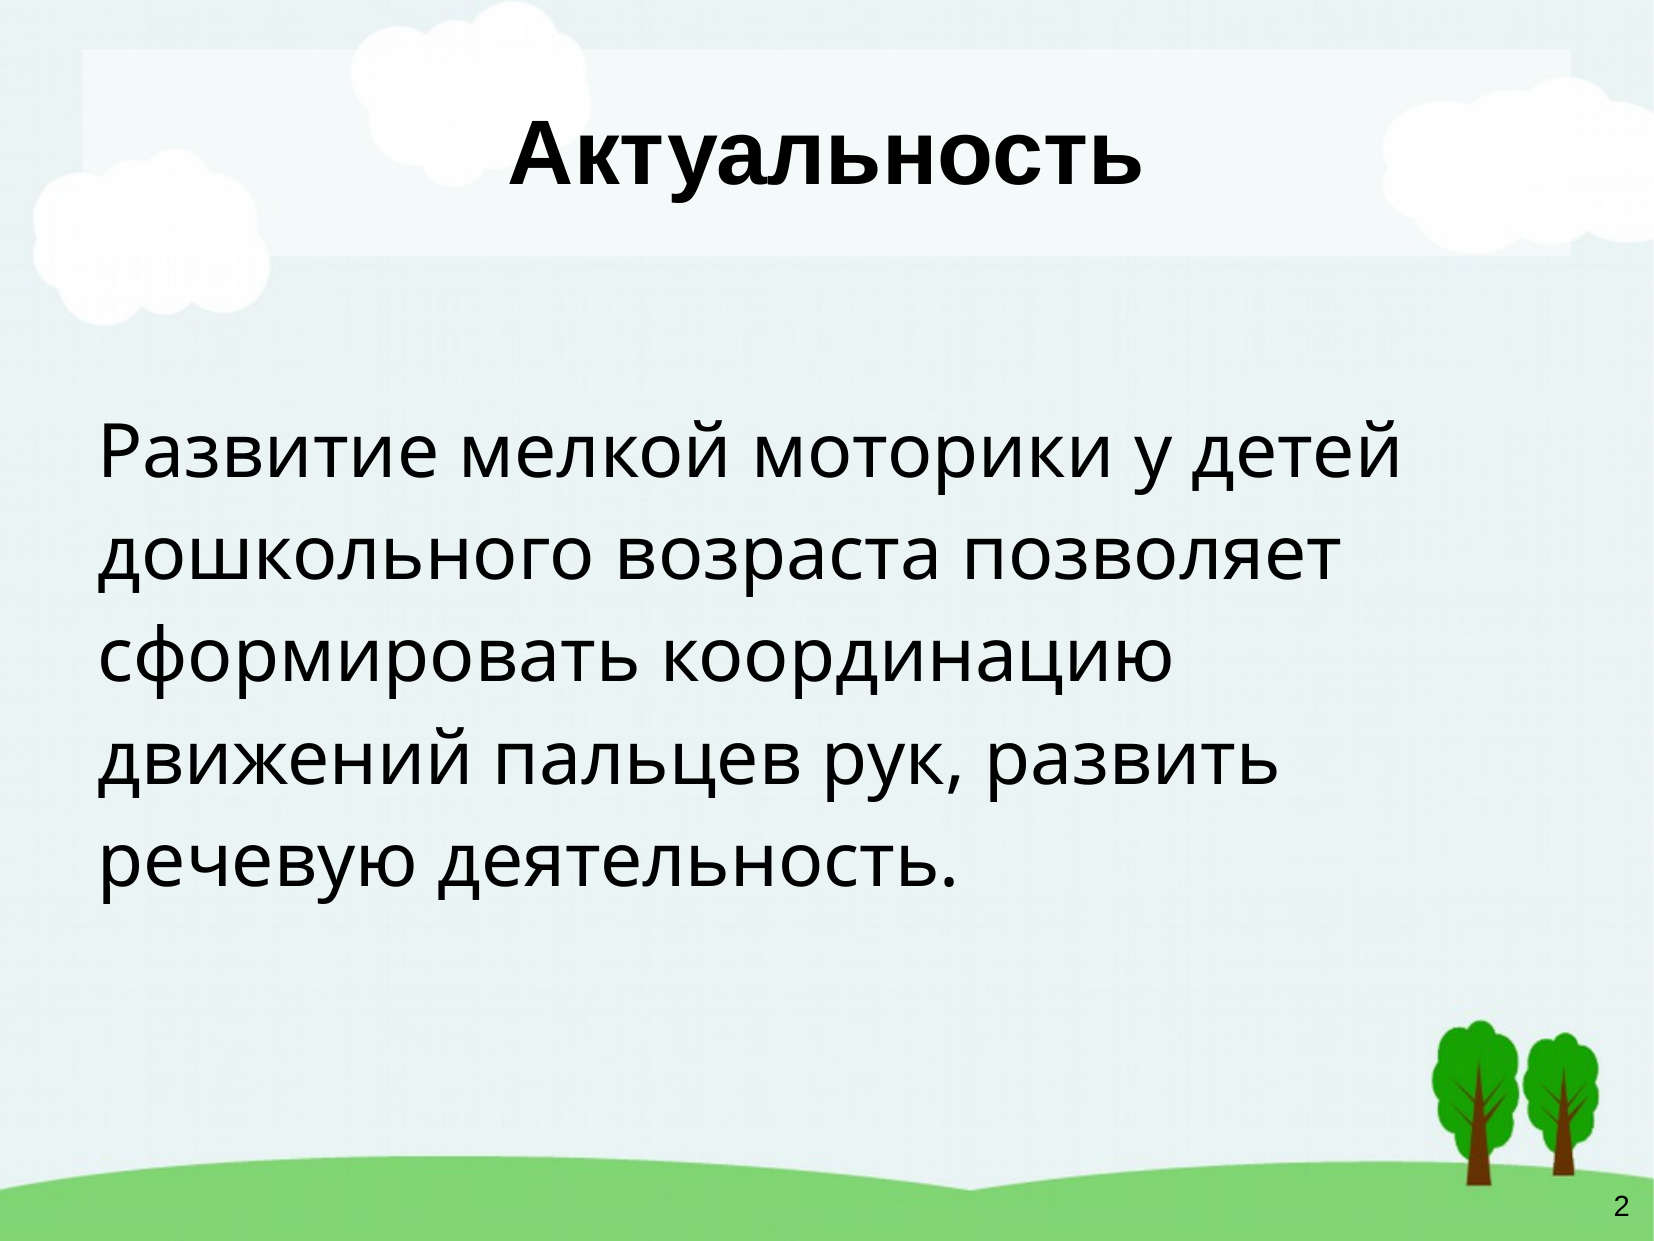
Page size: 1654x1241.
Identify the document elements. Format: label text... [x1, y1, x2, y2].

title Актуальность [82, 49, 1571, 257]
text_box Развитие мелкой моторики у детей дошкольного возраста позволяет сформировать координацию движений пальцев рук, развить речевую деятельность. [82, 389, 1578, 981]
picture [0, 0, 1654, 1241]
